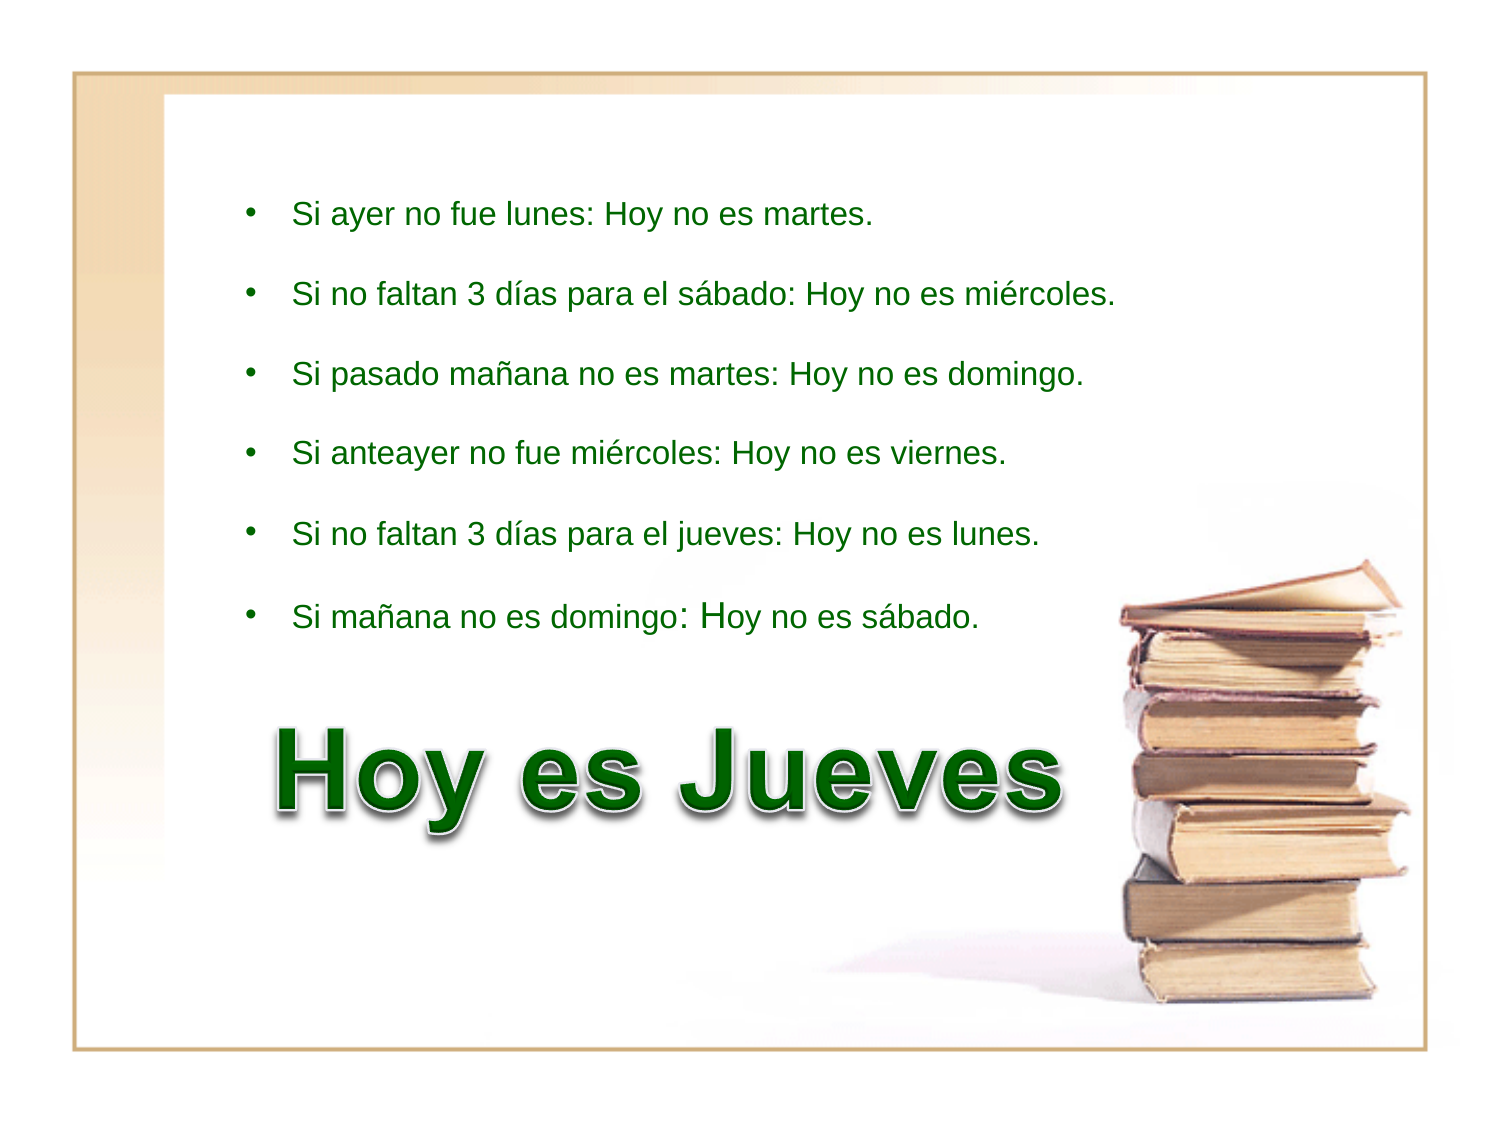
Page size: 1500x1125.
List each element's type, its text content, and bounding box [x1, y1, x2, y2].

picture [0, 0, 1500, 1125]
text_box Si ayer no fue lunes: Hoy no es martes. Si no faltan 3 días para el sábado: Hoy no es miércoles. Si pasado mañana no es martes: Hoy no es domingo. Si anteayer no fue miércoles: Hoy no es viernes. Si no faltan 3 días para el jueves: Hoy no es lunes. Si mañana no es domingo: Hoy no es sábado. [230, 184, 1377, 685]
